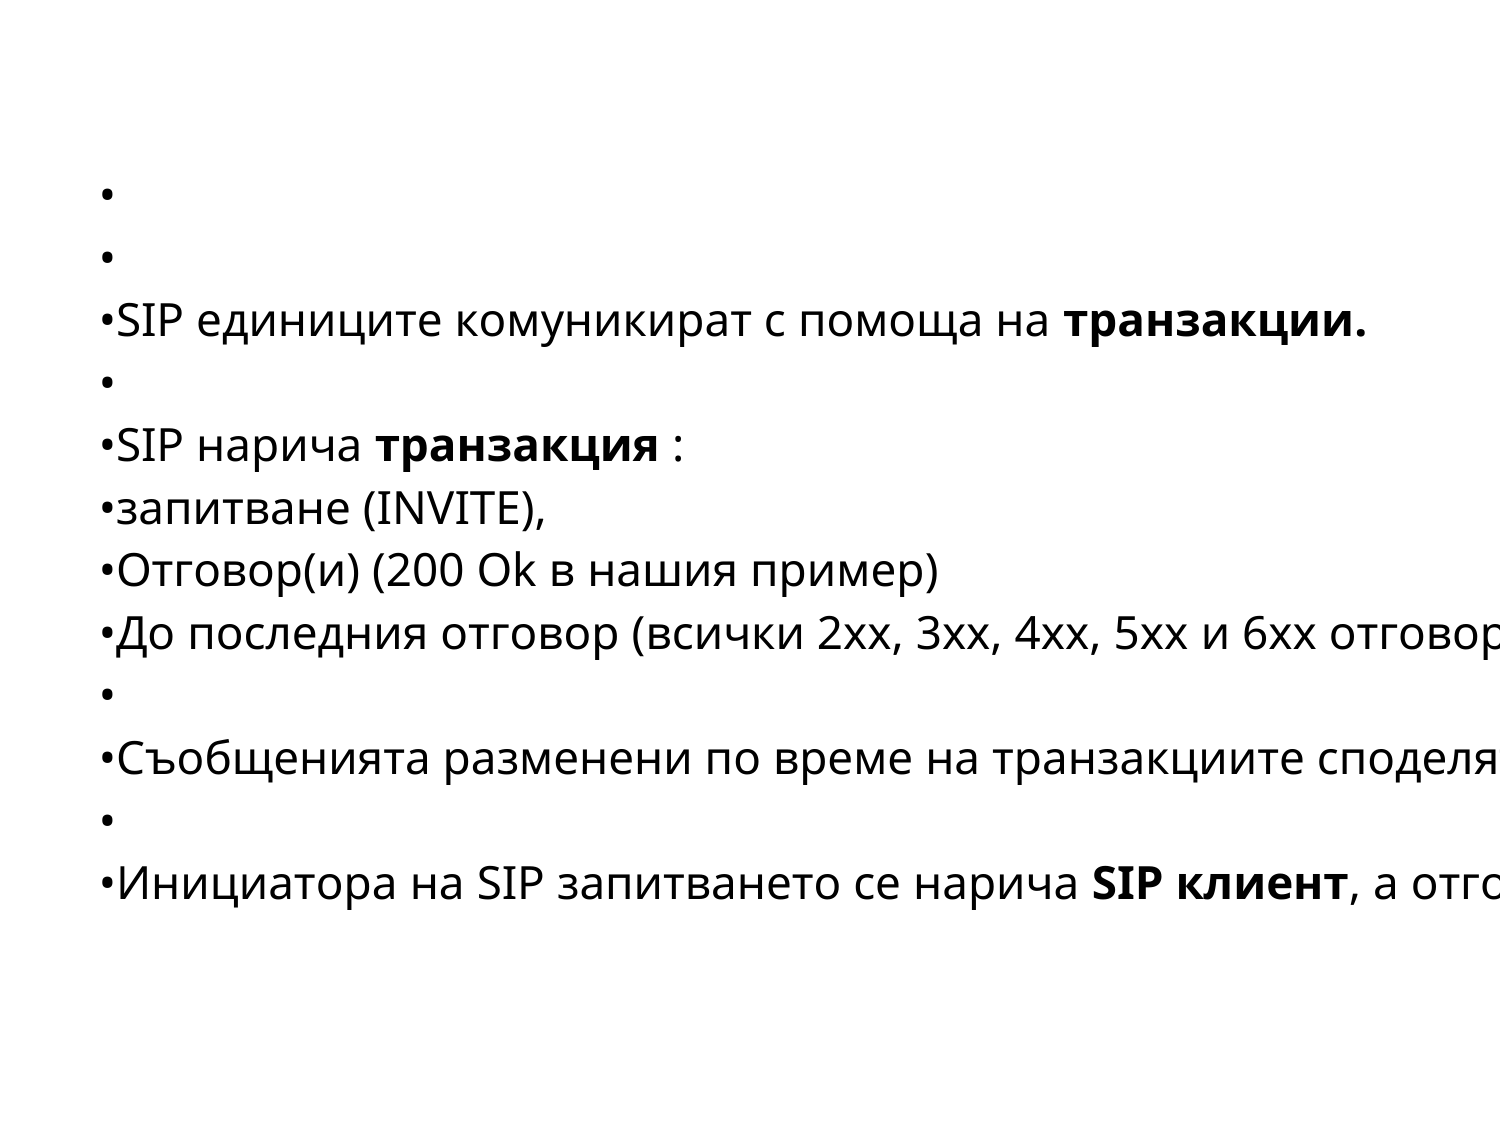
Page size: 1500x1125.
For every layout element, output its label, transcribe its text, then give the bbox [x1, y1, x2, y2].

text_box SIP единиците комуникират с помоща на транзакции. SIP нарича транзакция : запитване (INVITE), Отговор(и) (200 Ok в нашия пример) До последния отговор (всички 2xx, 3xx, 4xx, 5xx и 6xx отговори са последни) Съобщенията разменени по време на транзакциите споделят общ Cseq номер. Инициатора на SIP запитването се нарича SIP клиент, а отговарящия SIP сървър. [84, 154, 1500, 921]
